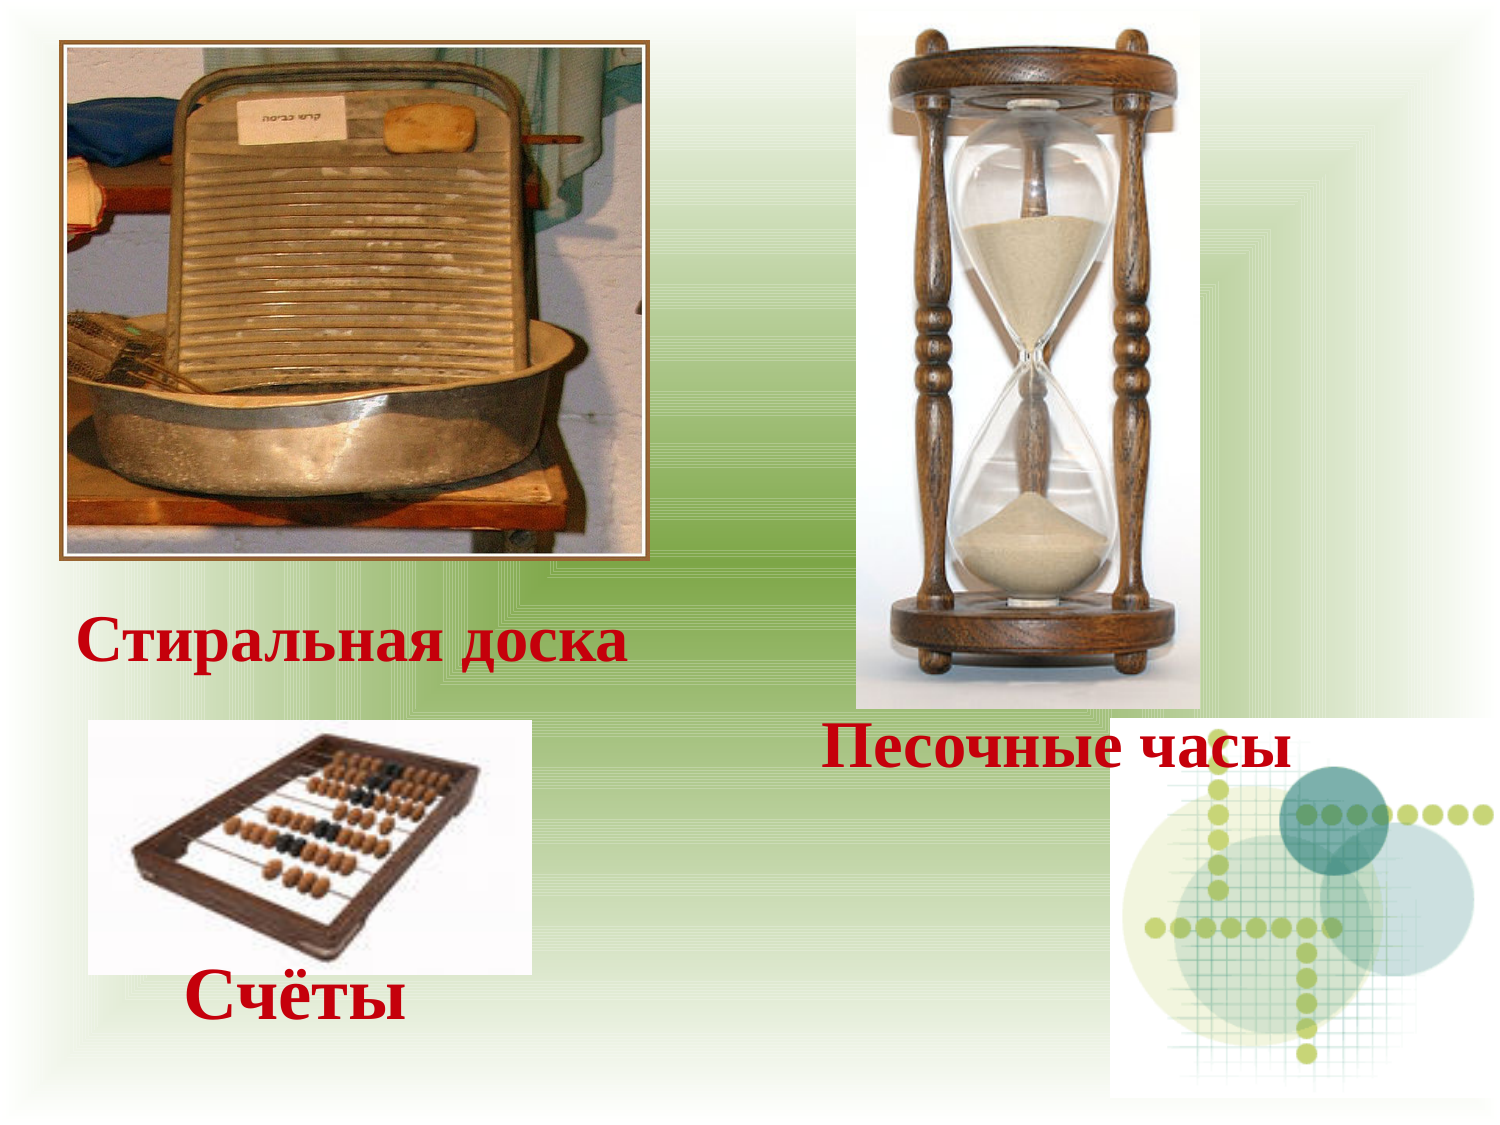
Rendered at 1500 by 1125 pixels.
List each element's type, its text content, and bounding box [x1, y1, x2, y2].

text_box Счёты [29, 915, 561, 1063]
picture [856, 11, 1200, 177]
picture [88, 720, 532, 915]
text_box Песочные часы [75, 177, 1418, 1125]
picture [59, 40, 650, 561]
text_box Стиральная доска [1418, 263, 1425, 1006]
